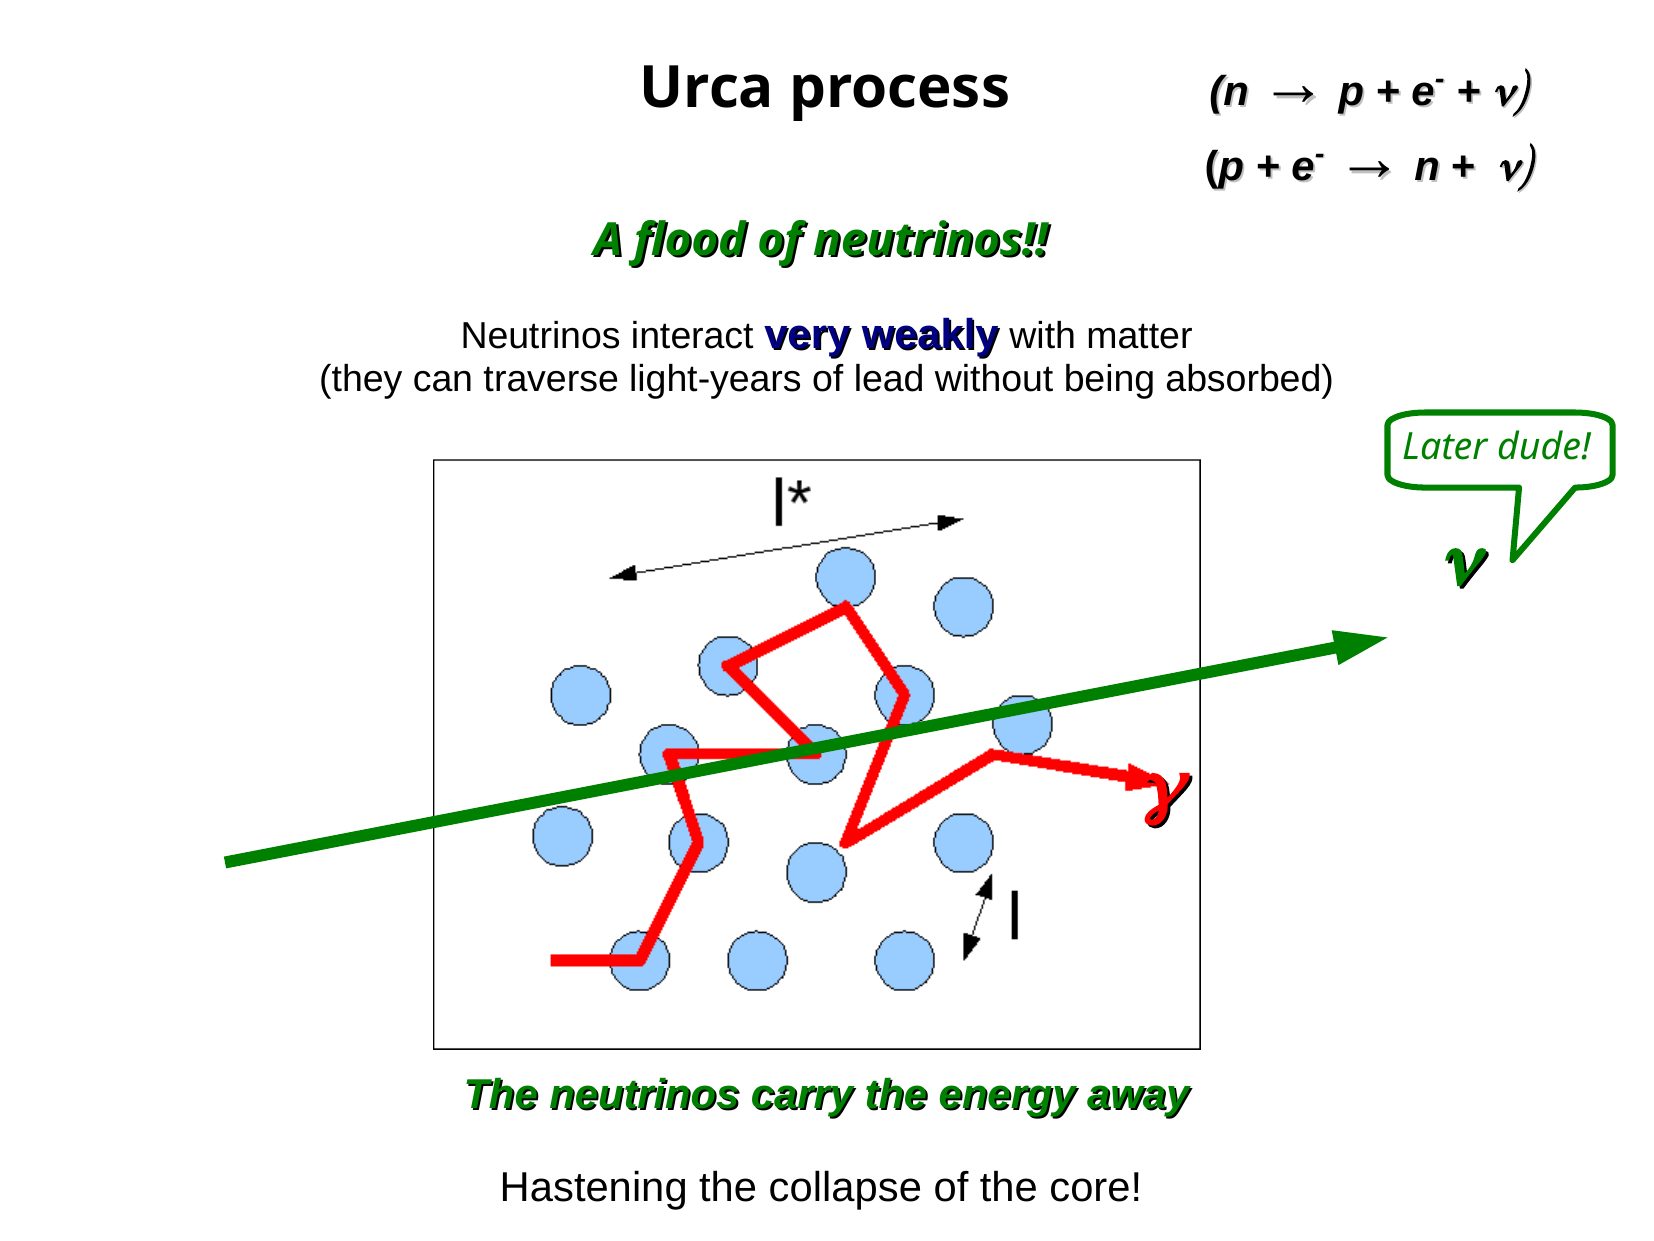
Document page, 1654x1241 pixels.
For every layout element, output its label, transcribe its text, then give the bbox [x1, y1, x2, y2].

text_box g [1125, 750, 1192, 863]
text_box Urca process [262, 37, 1125, 134]
text_box (n → p + e- + n) (p + e- → n + n) [1125, 37, 1613, 202]
text_box Later dude! [1387, 412, 1654, 480]
text_box [1390, 480, 1610, 561]
text_box n [1425, 525, 1500, 638]
text_box A flood of neutrinos!! Neutrinos interact very weakly with matter (they can traverse light-years of lead without being absorbed) The neutrinos carry the energy away Hastening the collapse of the core! [0, 156, 1654, 1220]
